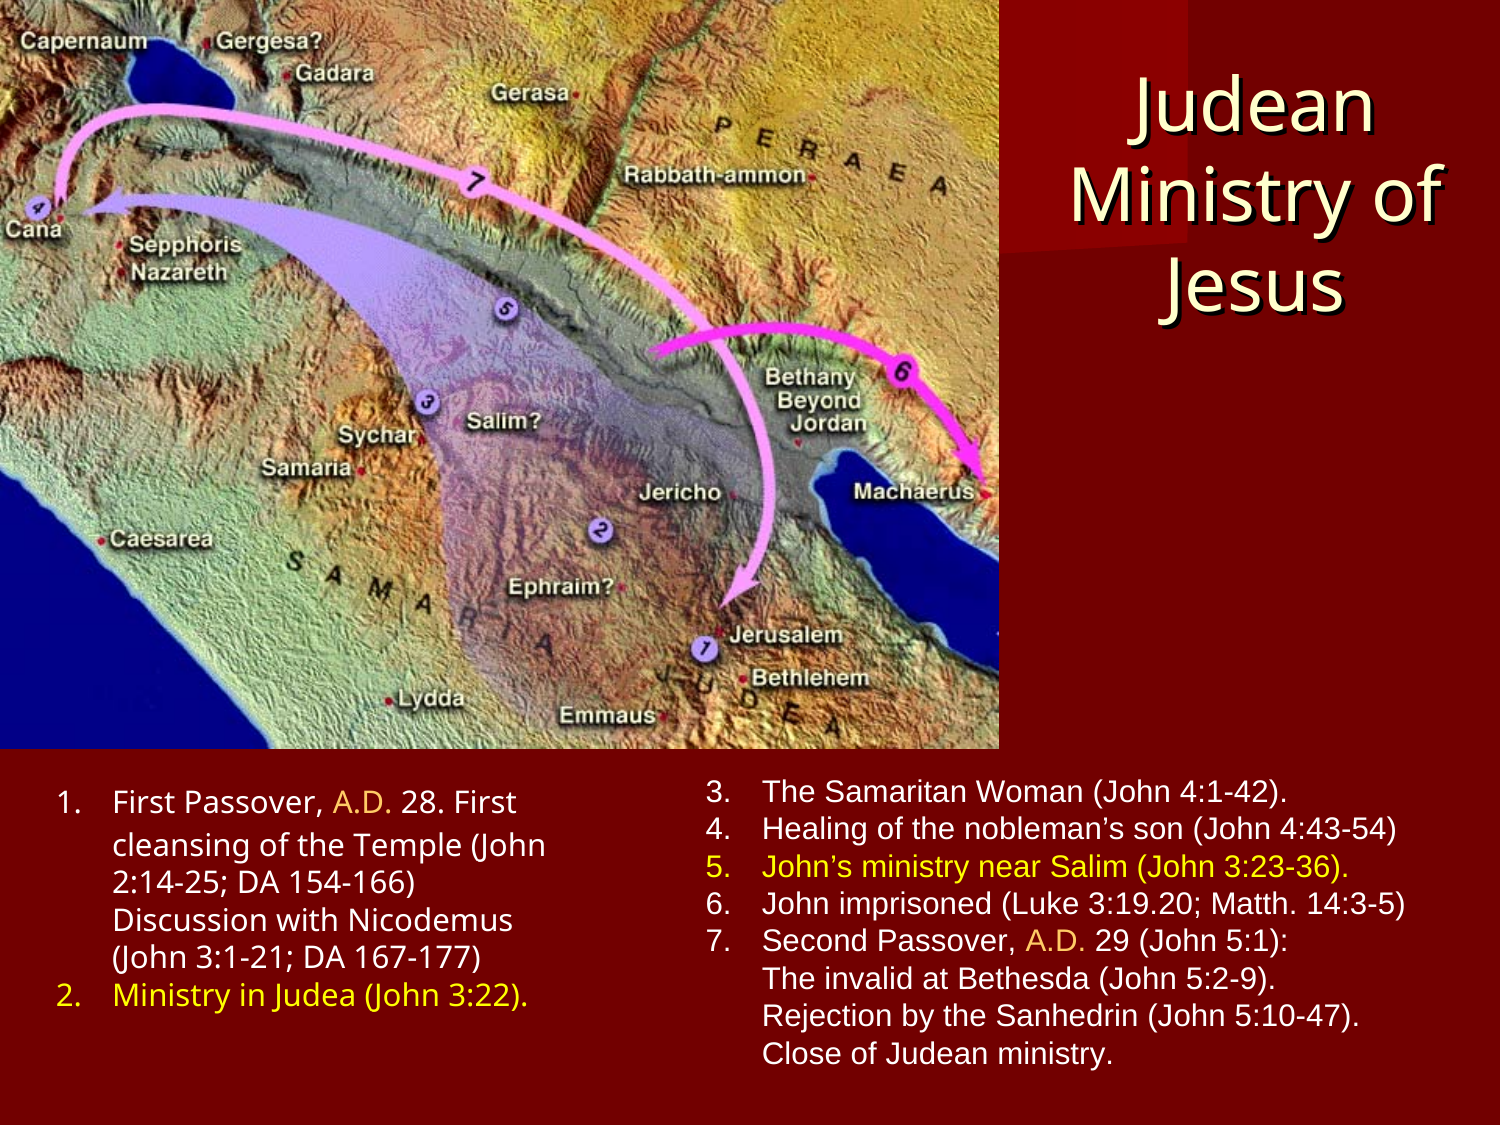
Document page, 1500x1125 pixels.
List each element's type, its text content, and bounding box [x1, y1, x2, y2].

title Judean Ministry of Jesus [1009, 45, 1500, 339]
text_box The Samaritan Woman (John 4:1-42). Healing of the nobleman’s son (John 4:43-54) John’s ministry near Salim (John 3:23-36). John imprisoned (Luke 3:19.20; Matth. 14:3-5) Second Passover, A.D. 29 (John 5:1): The invalid at Bethesda (John 5:2-9). Rejection by the Sanhedrin (John 5:10-47). Close of Judean ministry. [690, 763, 1483, 1079]
picture [0, 0, 999, 749]
text_box First Passover, A.D. 28. First cleansing of the Temple (John 2:14-25; DA 154-166) Discussion with Nicodemus (John 3:1-21; DA 167-177) Ministry in Judea (John 3:22). [41, 774, 573, 1021]
